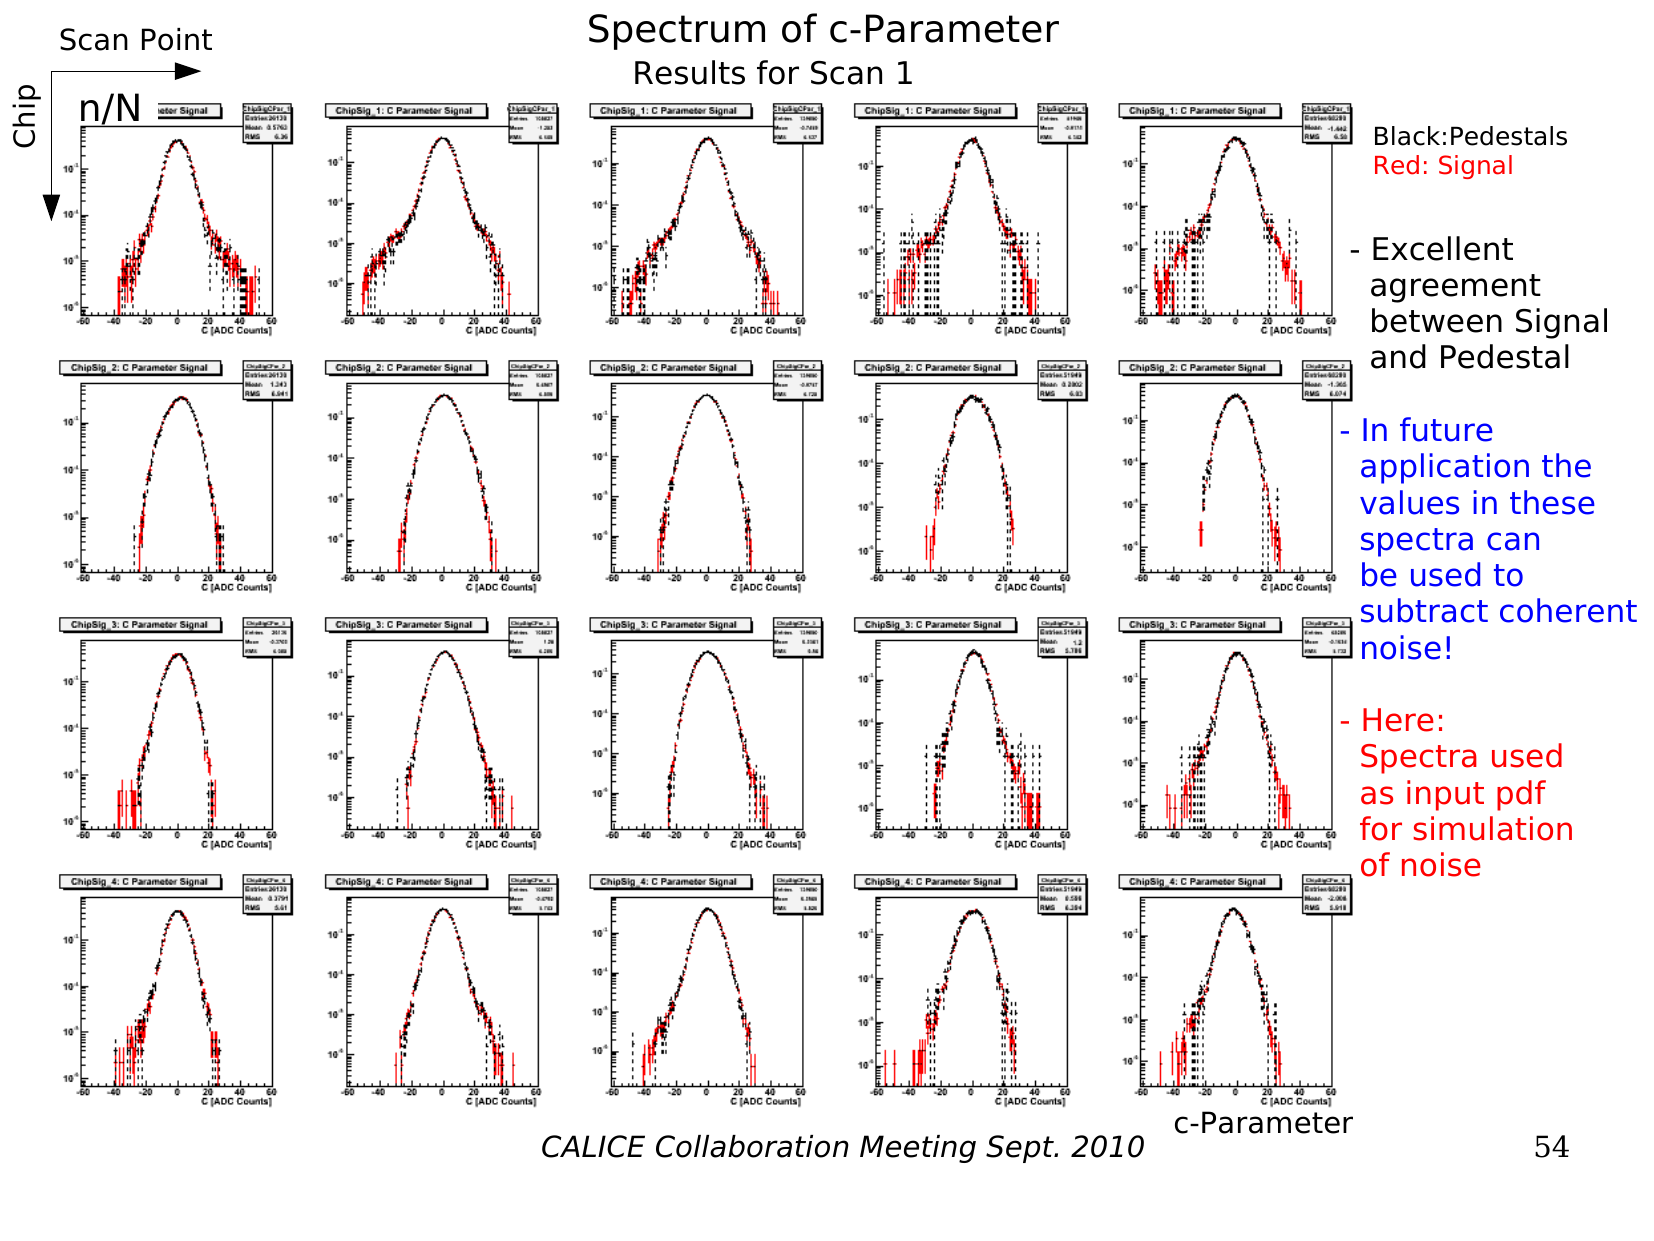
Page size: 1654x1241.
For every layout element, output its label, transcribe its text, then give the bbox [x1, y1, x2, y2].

picture [46, 94, 1370, 1122]
text_box [1312, 366, 1324, 450]
text_box Chip [0, 59, 50, 165]
text_box [57, 85, 63, 123]
text_box c-Parameter [1158, 1099, 1369, 1149]
text_box - Excellent agreement between Signal and Pedestal - In future application the values in these spectra can be used to subtract coherent noise! - Here: Spectra used as input pdf for simulation of noise [1324, 187, 1653, 928]
text_box Scan Point [44, 15, 238, 66]
text_box n/N [63, 79, 158, 139]
text_box Spectrum of c-Parameter [572, 0, 1075, 59]
text_box Black:Pedestals Red: Signal [1357, 114, 1592, 187]
picture [46, 94, 51, 194]
text_box Results for Scan 1 [617, 48, 931, 100]
